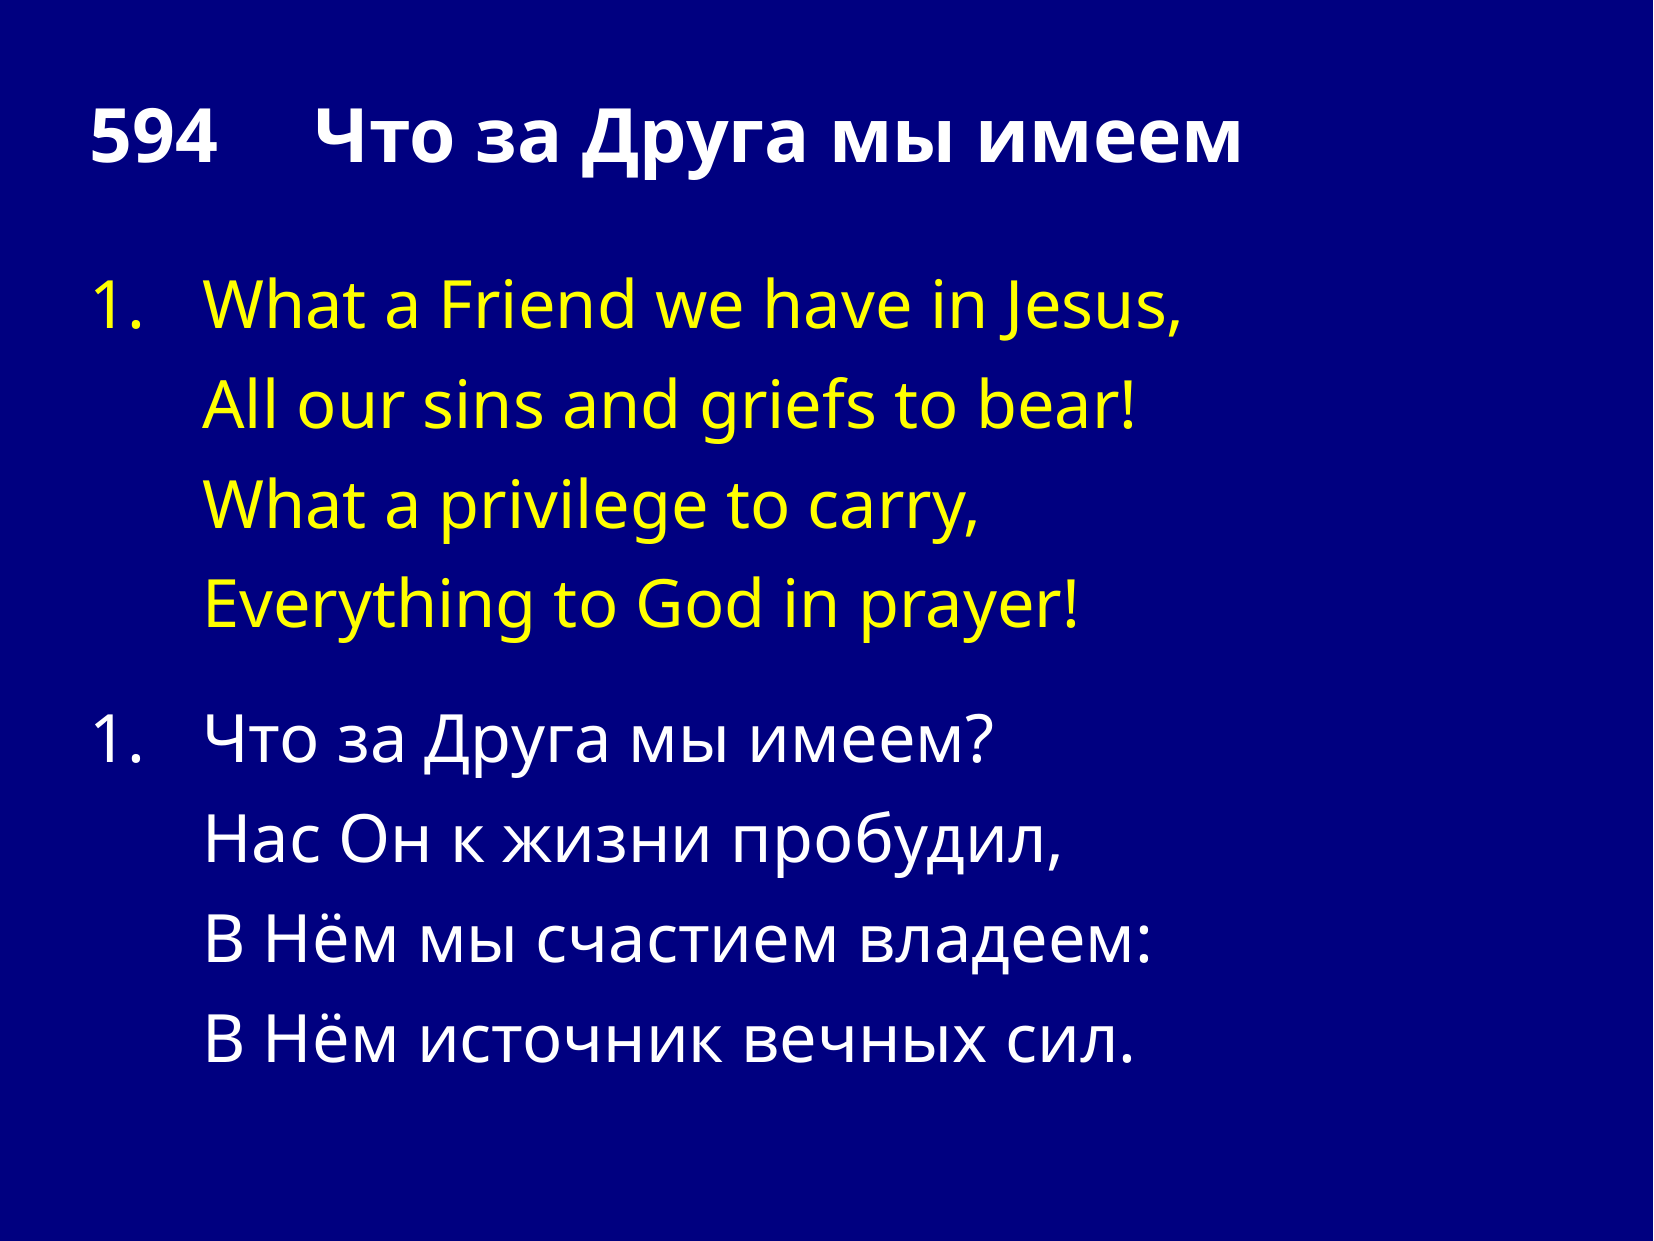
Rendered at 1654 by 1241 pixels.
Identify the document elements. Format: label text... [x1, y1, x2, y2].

text_box 1. What a Friend we have in Jesus, All our sins and griefs to bear! What a privilege to carry, Everything to God in prayer! [75, 188, 1576, 638]
text_box 594 Что за Друга мы имеем [75, 75, 1576, 188]
text_box 1. Что за Друга мы имеем? Нас Он к жизни пробудил, В Нём мы счастием владеем: В Нём источник вечных сил. [75, 675, 1576, 1163]
